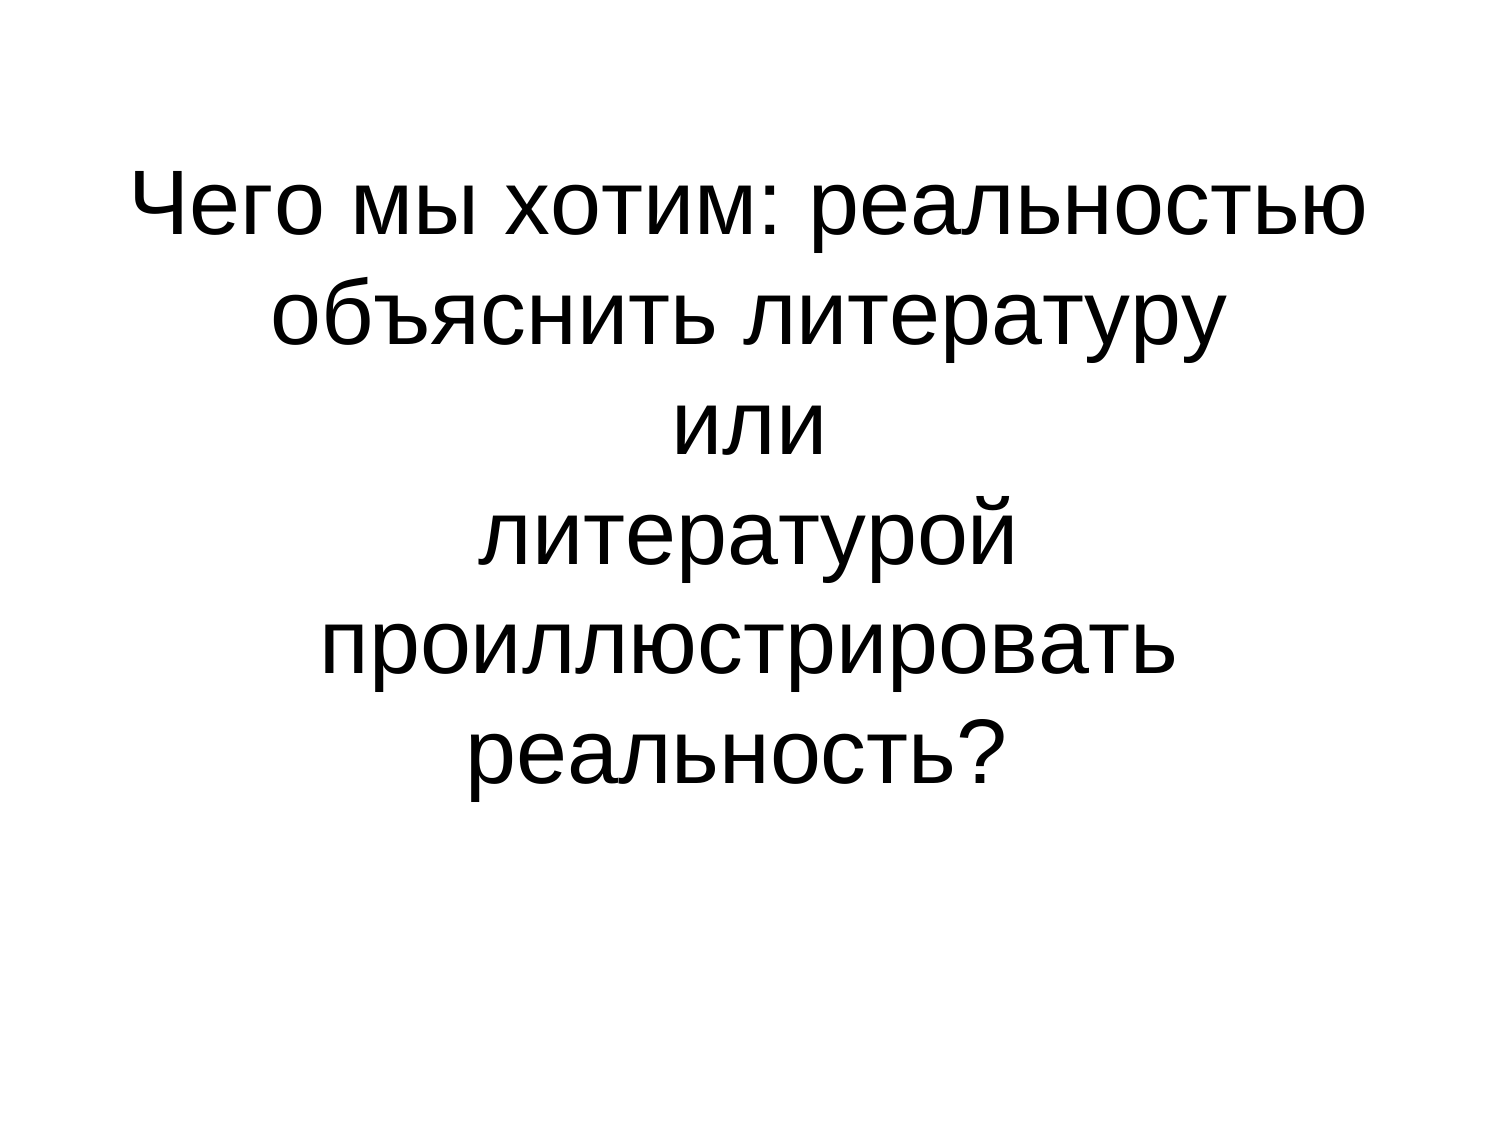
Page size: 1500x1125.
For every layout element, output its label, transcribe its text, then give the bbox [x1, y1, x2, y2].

title Чего мы хотим: реальностью объяснить литературу или литературой проиллюстрировать реальность? [74, 88, 1425, 857]
